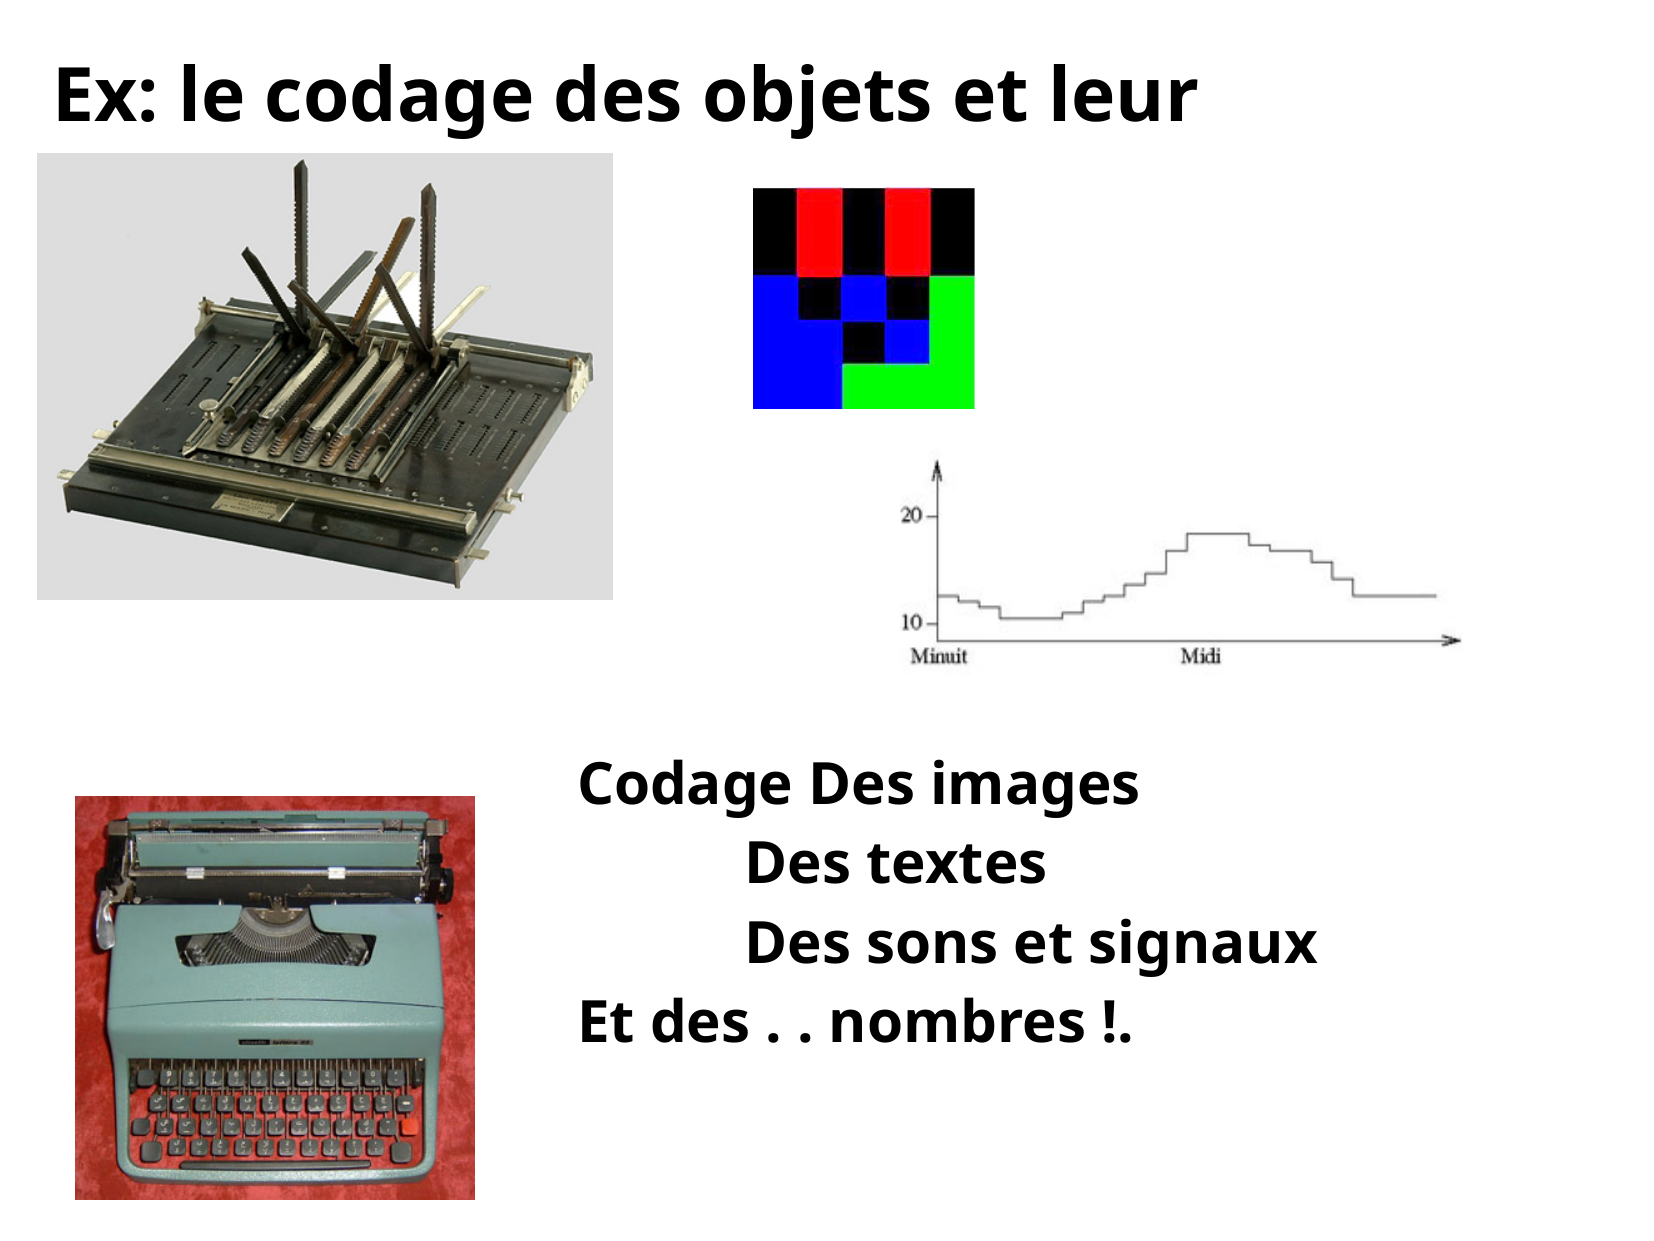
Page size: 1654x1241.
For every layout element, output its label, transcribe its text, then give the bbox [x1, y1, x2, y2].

picture [37, 153, 613, 601]
picture [75, 796, 475, 1201]
text_box Ex: le codage des objets et leur manipulation [37, 33, 1576, 145]
text_box Codage Des images Des textes Des sons et signaux Et des . . nombres !. [562, 735, 1613, 1051]
picture [900, 449, 1463, 676]
picture [753, 187, 976, 409]
